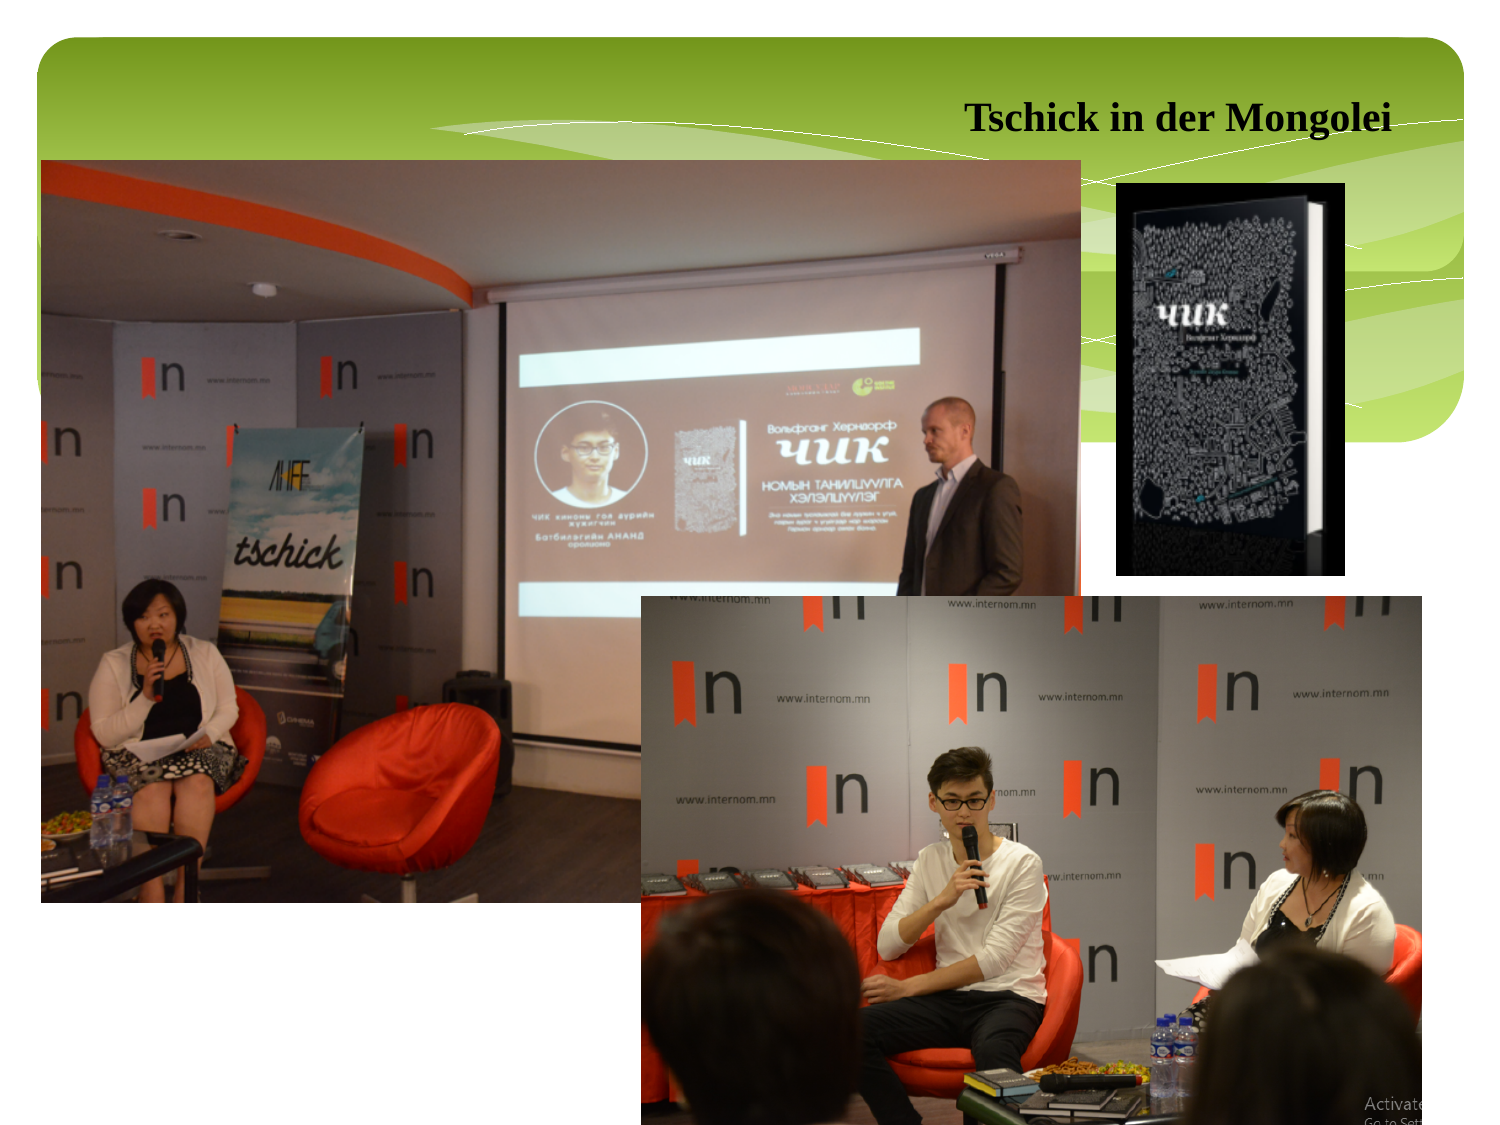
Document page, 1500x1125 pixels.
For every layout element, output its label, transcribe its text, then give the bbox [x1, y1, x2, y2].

text_box Tschick in der Mongolei [949, 82, 1422, 148]
picture [1116, 183, 1345, 576]
picture [41, 160, 1422, 1125]
